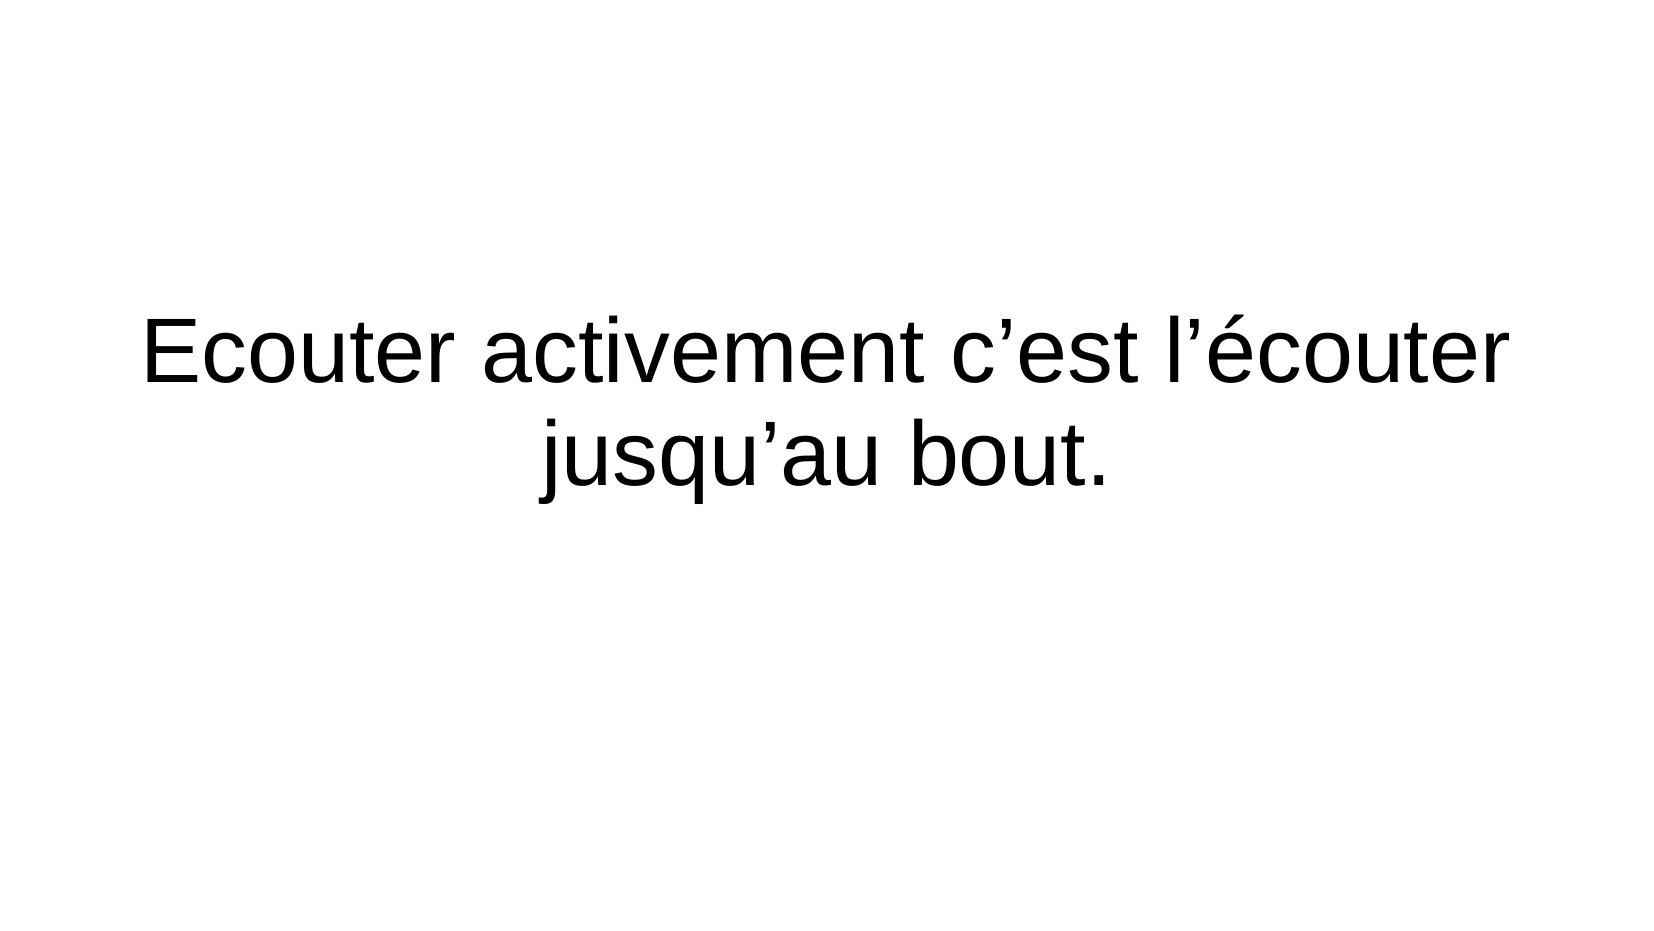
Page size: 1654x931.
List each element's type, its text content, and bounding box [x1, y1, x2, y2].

title Ecouter activement c’est l’écouter jusqu’au bout. [82, 37, 1571, 768]
